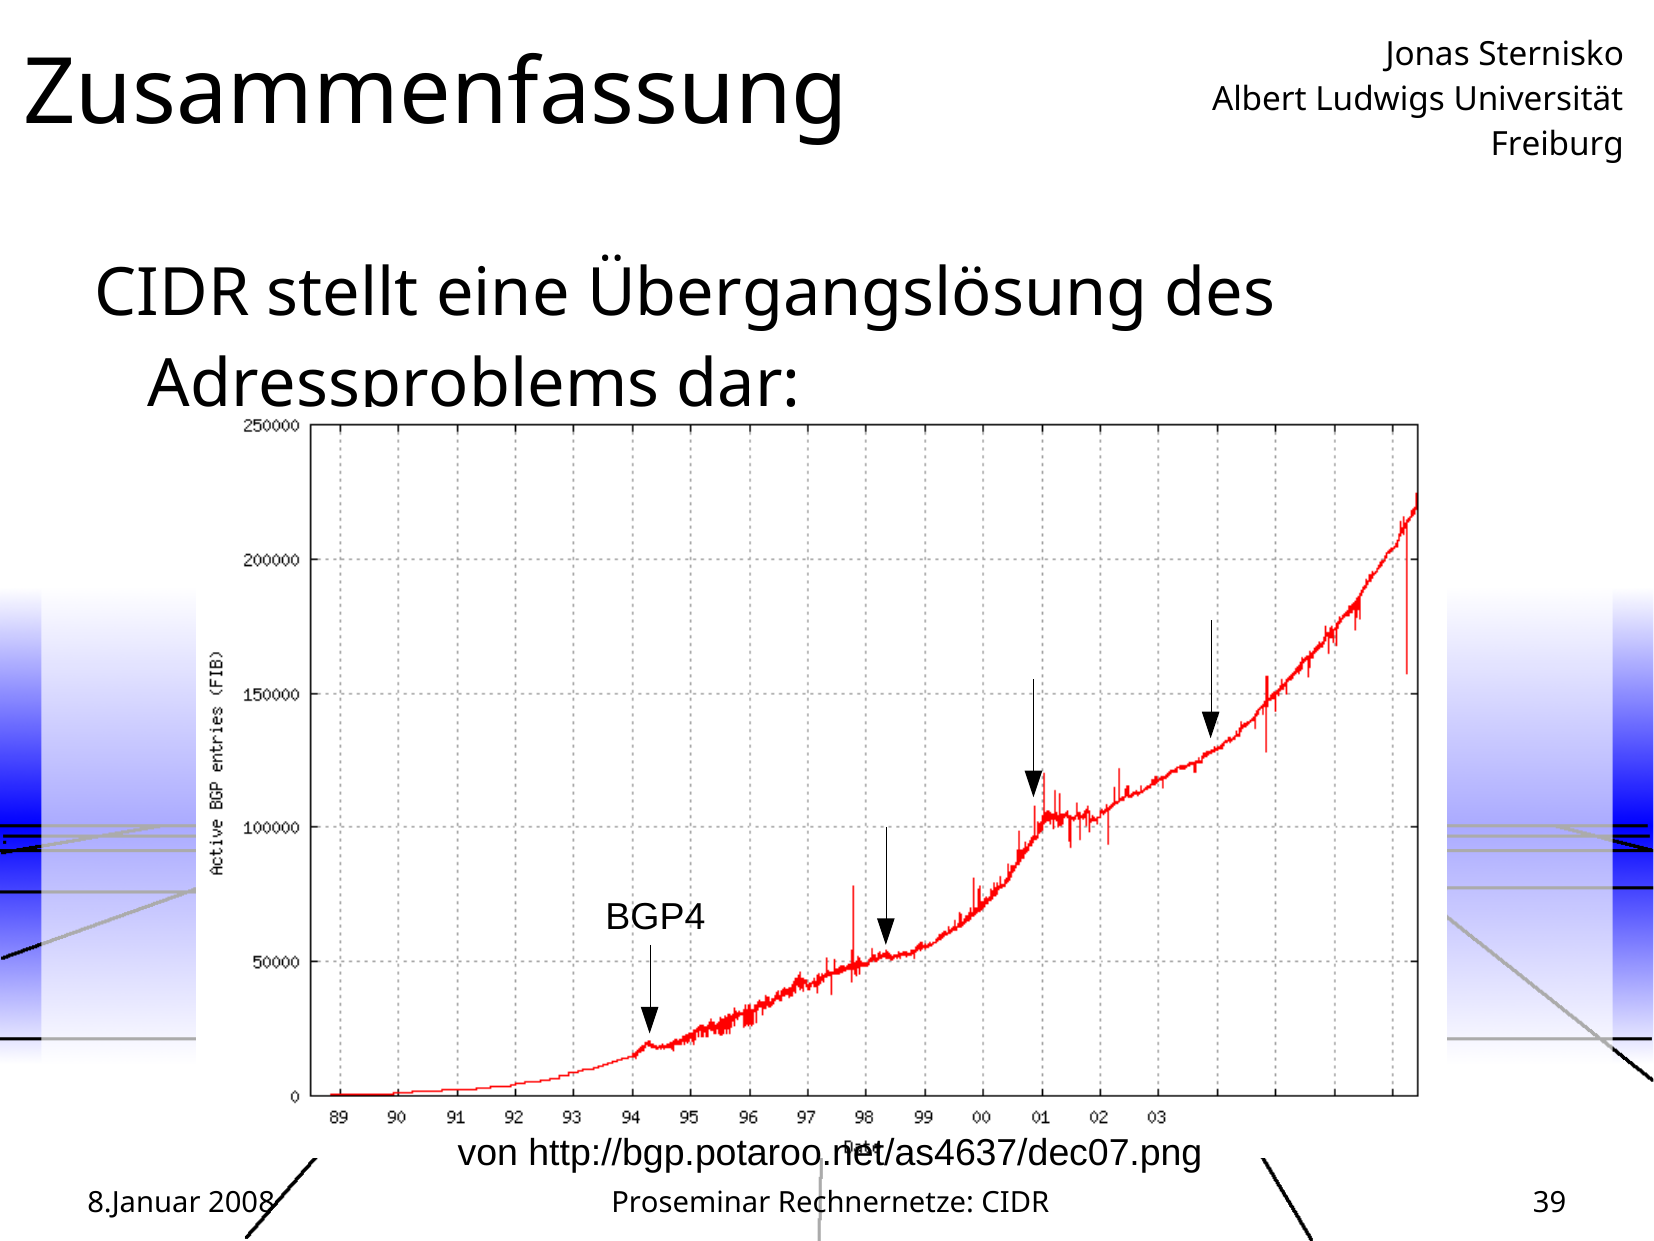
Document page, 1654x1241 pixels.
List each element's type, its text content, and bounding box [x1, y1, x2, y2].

text_box BGP4 [590, 888, 721, 945]
list CIDR stellt eine Übergangslösung des Adressproblems dar: [76, 185, 1565, 1152]
text_box von http://bgp.potaroo.net/as4637/dec07.png [442, 1124, 1218, 1182]
title Zusammenfassung [23, 31, 1211, 146]
picture [0, 0, 1654, 1241]
